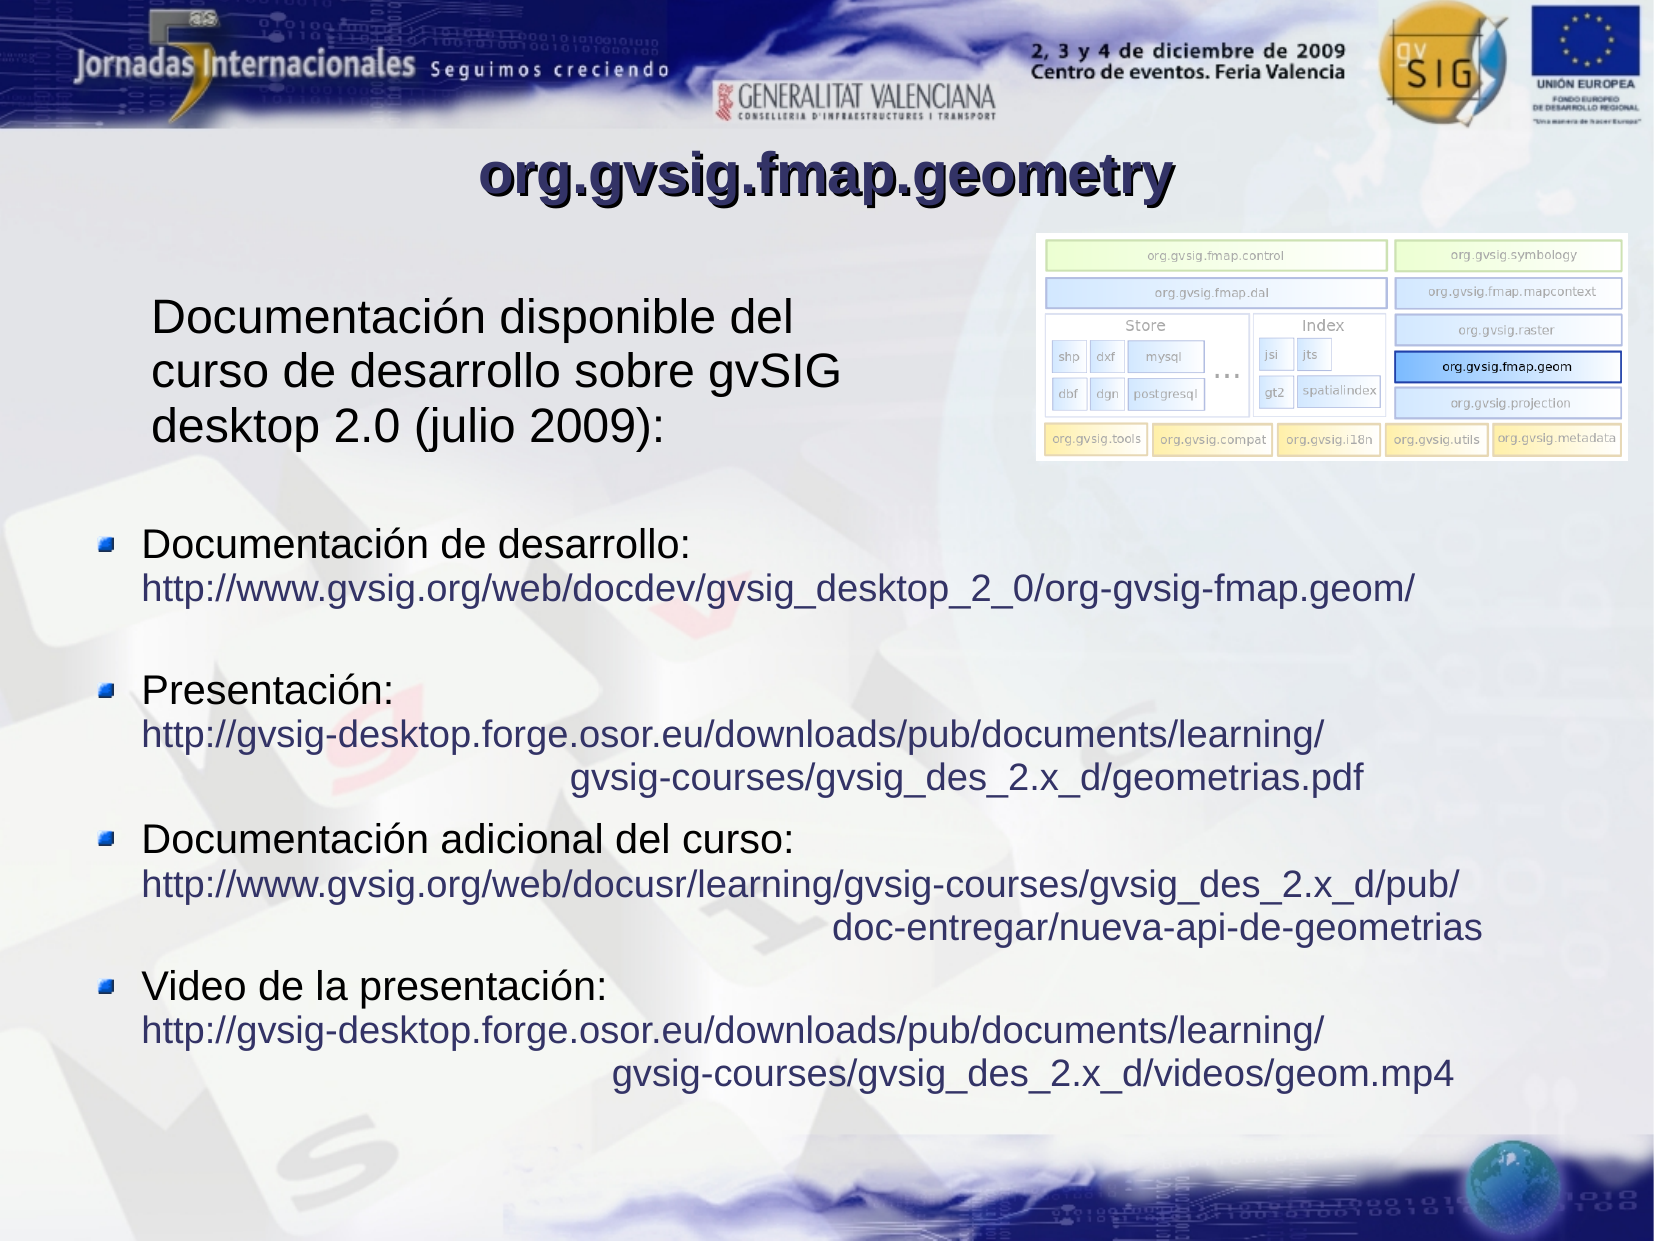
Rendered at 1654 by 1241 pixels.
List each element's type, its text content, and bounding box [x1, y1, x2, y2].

picture [0, 0, 1654, 1241]
list Documentación disponible del curso de desarrollo sobre gvSIG desktop 2.0 (julio 2009): Documentación de desarrollo: http://www.gvsig.org/web/docdev/gvsig_desktop_2_0/org-gvsig-fmap.geom/ Presentación: http://gvsig-desktop.forge.osor.eu/downloads/pub/documents/learning/ gvsig-courses/gvsig_des_2.x_d/geometrias.pdf Documentación adicional del curso: http://www.gvsig.org/web/docusr/learning/gvsig-courses/gvsig_des_2.x_d/pub/ doc-entregar/nueva-api-de-geometrias Video de la presentación: http://gvsig-desktop.forge.osor.eu/downloads/pub/documents/learning/ gvsig-courses/gvsig_des_2.x_d/videos/geom.mp4 [82, 290, 1571, 1109]
title org.gvsig.fmap.geometry [82, 59, 1571, 270]
